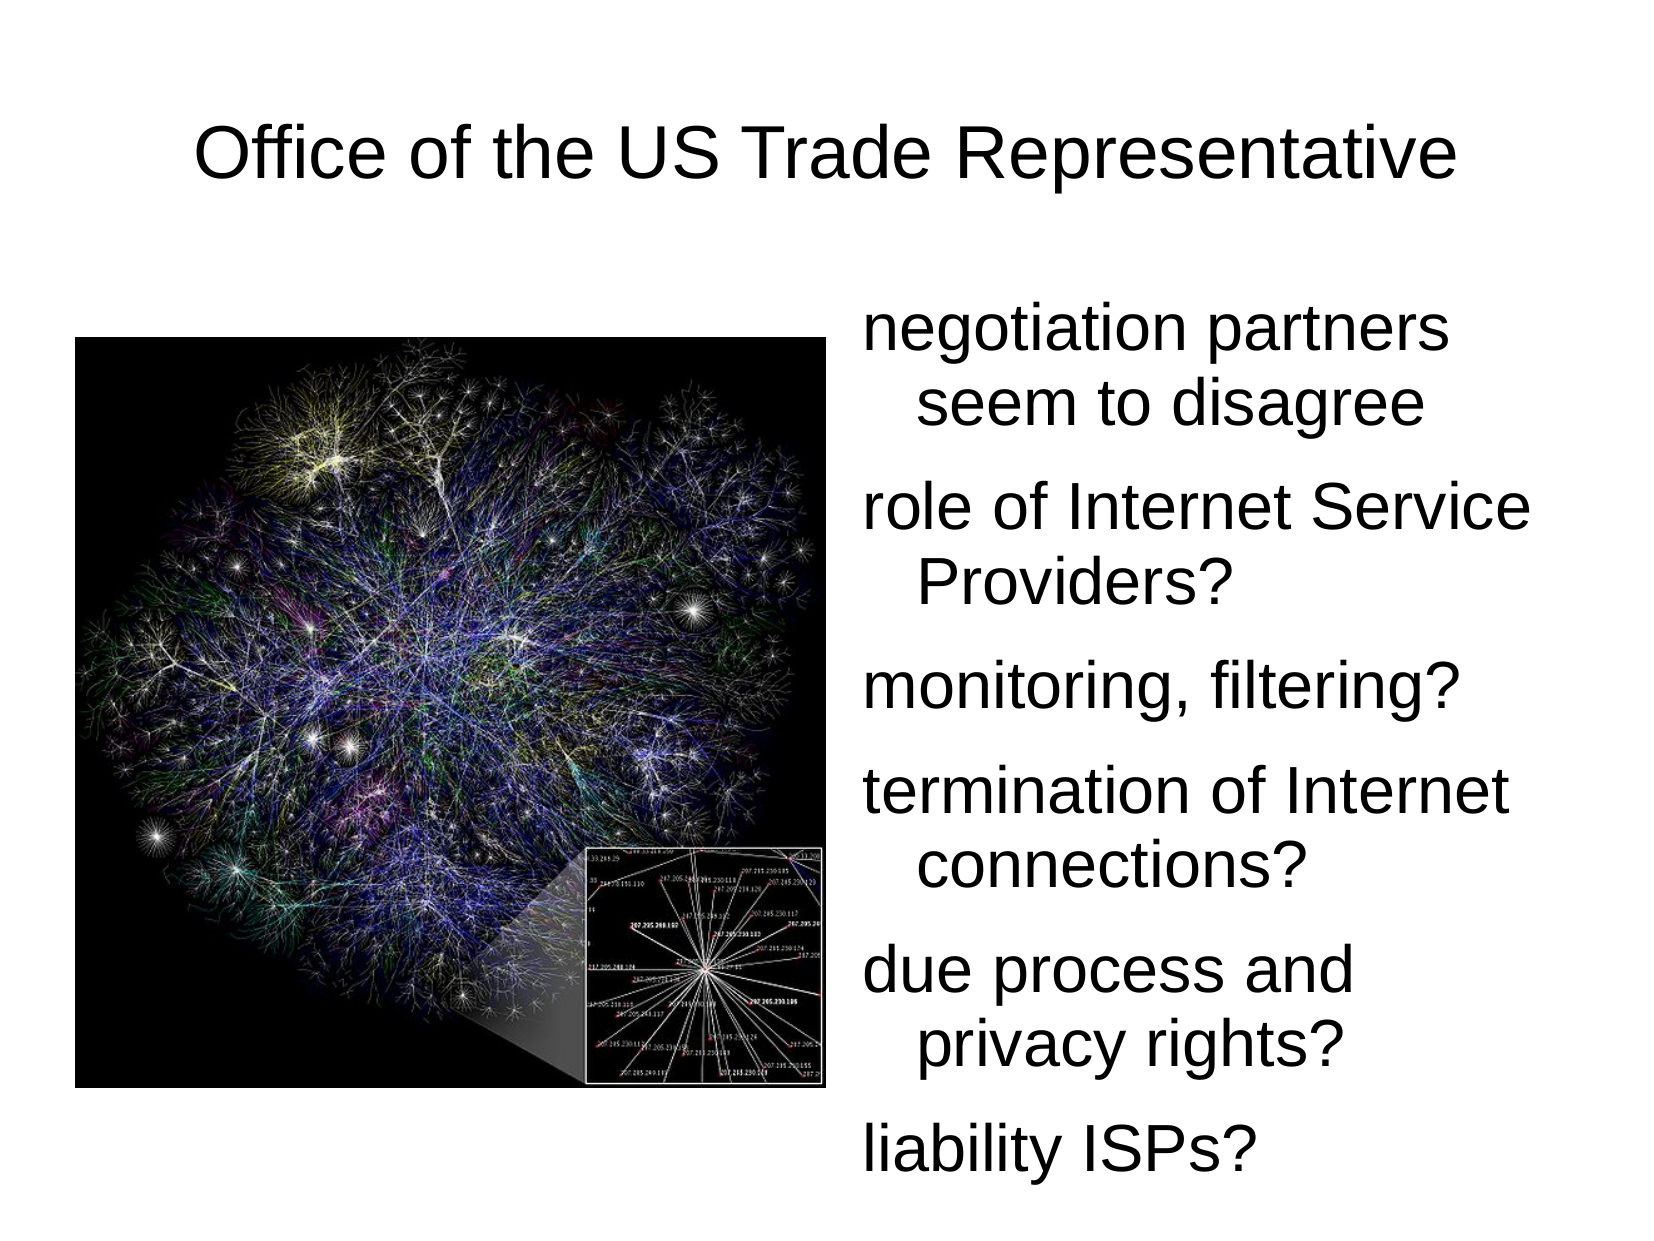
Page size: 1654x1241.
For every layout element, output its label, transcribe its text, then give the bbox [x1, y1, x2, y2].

picture [75, 337, 826, 1088]
title Office of the US Trade Representative [82, 49, 1571, 257]
list negotiation partners seem to disagree role of Internet Service Providers? monitoring, filtering? termination of Internet connections? due process and privacy rights? liability ISPs? [845, 290, 1572, 1186]
